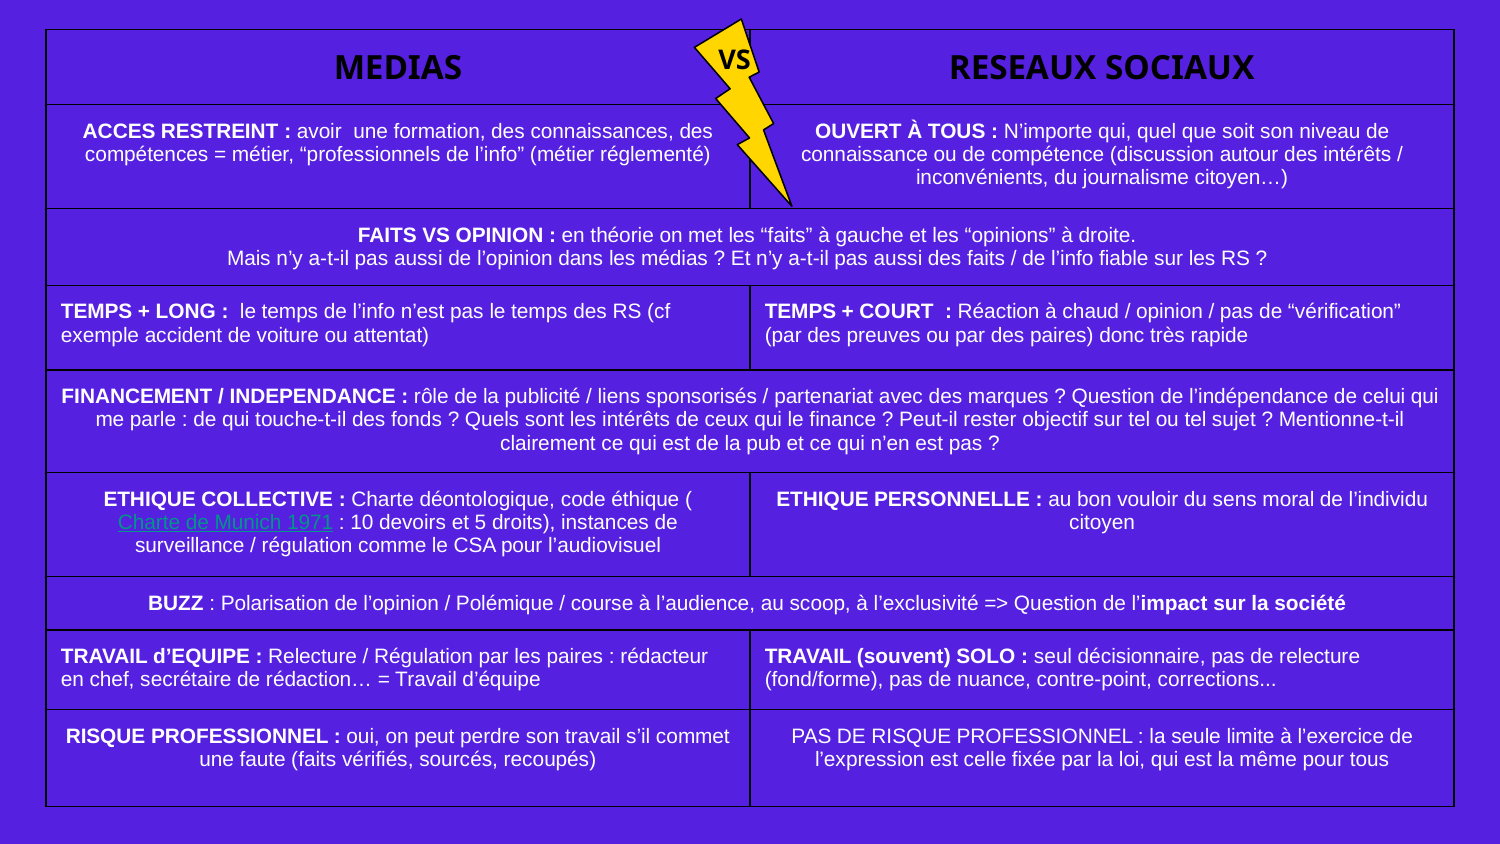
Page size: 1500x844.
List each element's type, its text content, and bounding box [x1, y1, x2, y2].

table_cell TEMPS + LONG : le temps de l’info n’est pas le temps des RS (cf exemple accident de voiture ou attentat) [47, 286, 749, 369]
text_box [728, 19, 745, 27]
table_cell PAS DE RISQUE PROFESSIONNEL : la seule limite à l’exercice de l’expression est celle fixée par la loi, qui est la même pour tous [751, 710, 1453, 806]
text_box VS [703, 27, 771, 90]
table_cell ACCES RESTREINT : avoir une formation, des connaissances, des compétences = métier, “professionnels de l’info” (métier réglementé) [47, 105, 749, 208]
text_box [715, 90, 792, 207]
table_header MEDIAS [47, 30, 726, 104]
table_cell BUZZ : Polarisation de l’opinion / Polémique / course à l’audience, au scoop, à l’exclusivité => Question de l’impact sur la société [47, 577, 1453, 629]
table_cell FINANCEMENT / INDEPENDANCE : rôle de la publicité / liens sponsorisés / partenariat avec des marques ? Question de l’indépendance de celui qui me parle : de qui touche-t-il des fonds ? Quels sont les intérêts de ceux qui le finance ? Peut-il rester objectif sur tel ou tel sujet ? Mentionne-t-il clairement ce qui est de la pub et ce qui n’en est pas ? [47, 371, 1453, 472]
text_box [694, 42, 703, 58]
table_cell FAITS VS OPINION : en théorie on met les “faits” à gauche et les “opinions” à droite. Mais n’y a-t-il pas aussi de l’opinion dans les médias ? Et n’y a-t-il pas aussi des faits / de l’info fiable sur les RS ? [47, 209, 1453, 285]
table_cell TRAVAIL (souvent) SOLO : seul décisionnaire, pas de relecture (fond/forme), pas de nuance, contre-point, corrections... [751, 631, 1453, 709]
table_cell ETHIQUE PERSONNELLE : au bon vouloir du sens moral de l’individu citoyen [751, 473, 1453, 576]
table_cell OUVERT À TOUS : N’importe qui, quel que soit son niveau de connaissance ou de compétence (discussion autour des intérêts / inconvénients, du journalisme citoyen…) [751, 105, 1453, 208]
table_cell TRAVAIL d’EQUIPE : Relecture / Régulation par les paires : rédacteur en chef, secrétaire de rédaction… = Travail d’équipe [47, 631, 749, 709]
table_cell RISQUE PROFESSIONNEL : oui, on peut perdre son travail s’il commet une faute (faits vérifiés, sourcés, recoupés) [47, 710, 749, 806]
table_cell TEMPS + COURT : Réaction à chaud / opinion / pas de “vérification” (par des preuves ou par des paires) donc très rapide [751, 286, 1453, 369]
table_header RESEAUX SOCIAUX [757, 30, 1453, 104]
table_cell ETHIQUE COLLECTIVE : Charte déontologique, code éthique (Charte de Munich 1971 : 10 devoirs et 5 droits), instances de surveillance / régulation comme le CSA pour l’audiovisuel [47, 473, 749, 576]
